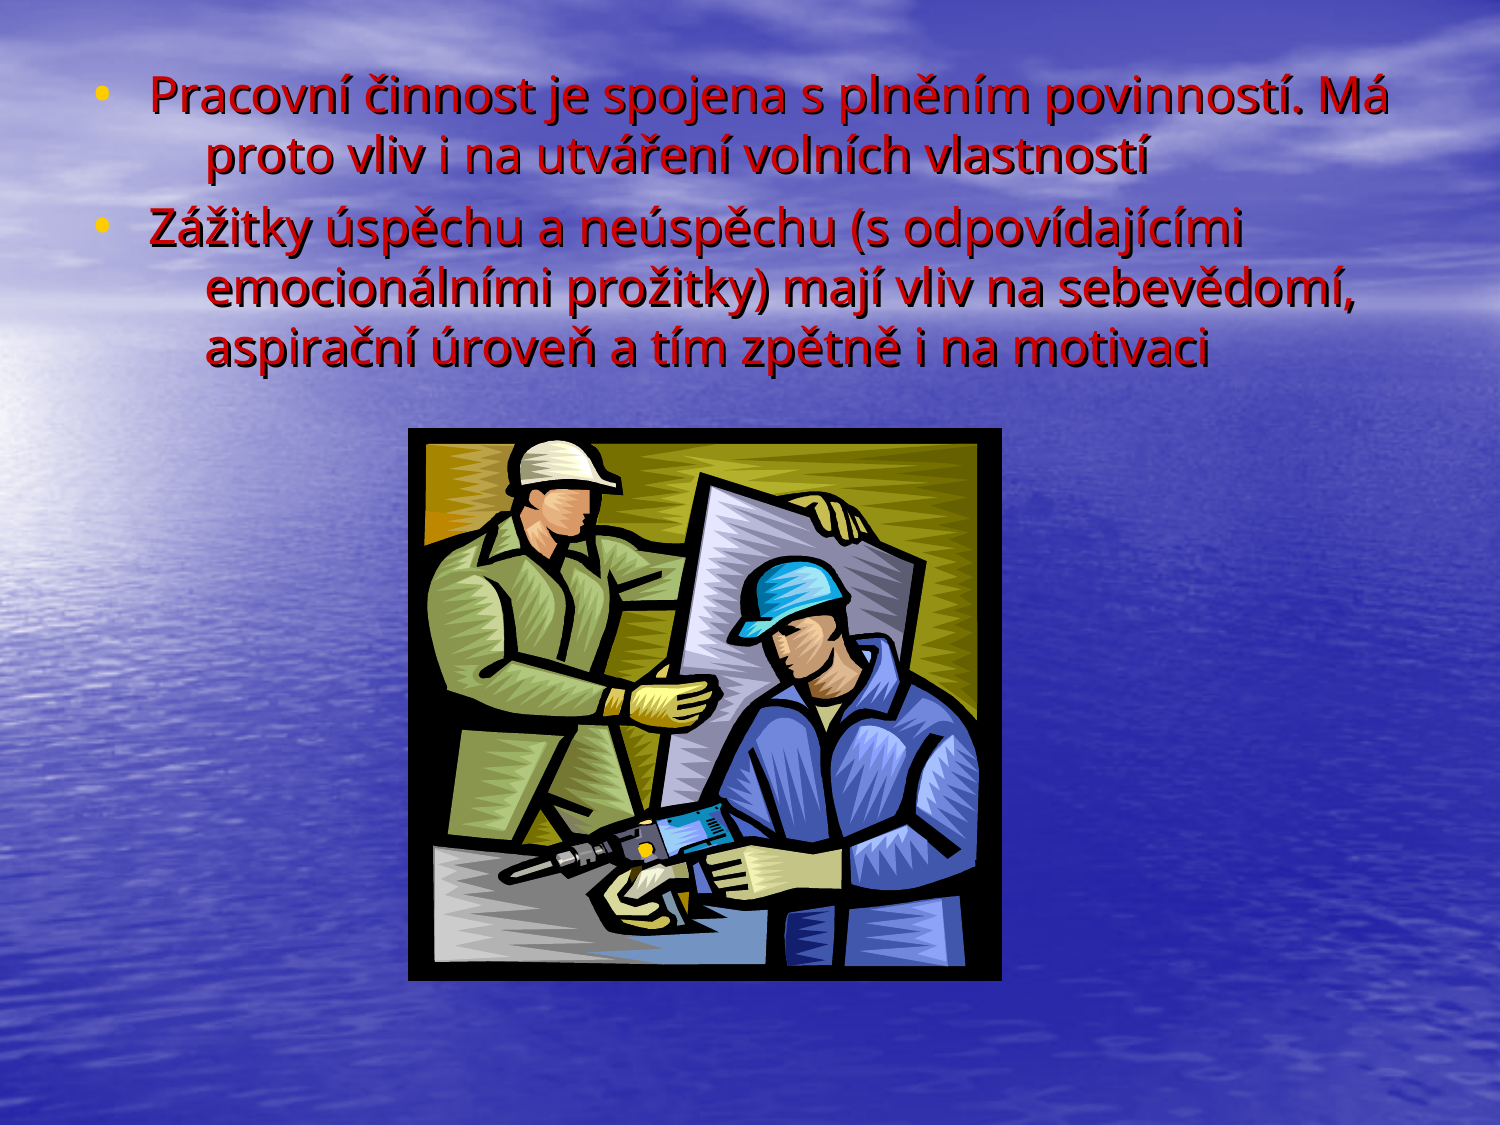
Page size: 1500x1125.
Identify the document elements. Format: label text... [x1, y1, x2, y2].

picture [407, 420, 1010, 988]
list Pracovní činnost je spojena s plněním povinností. Má proto vliv i na utváření volních vlastností Zážitky úspěchu a neúspěchu (s odpovídajícími emocionálními prožitky) mají vliv na sebevědomí, aspirační úroveň a tím zpětně i na motivaci [76, 54, 1427, 730]
